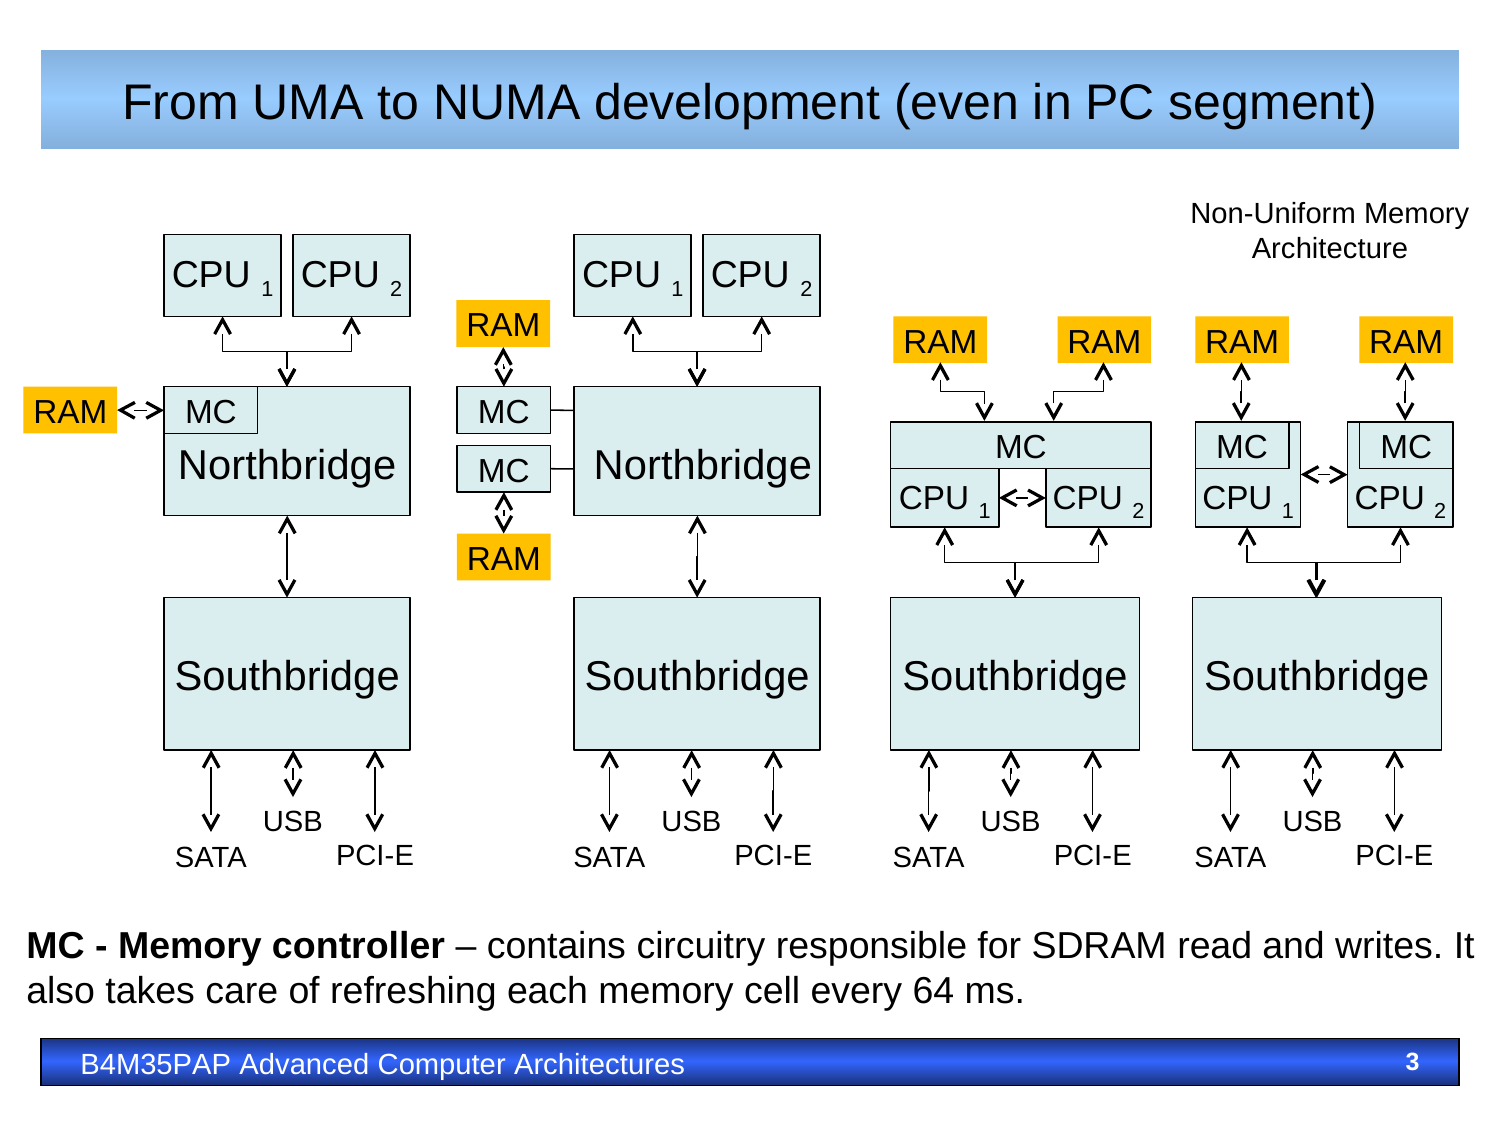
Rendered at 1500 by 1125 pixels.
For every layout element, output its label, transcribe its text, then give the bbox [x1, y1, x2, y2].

text_box PCI-E [1034, 836, 1152, 872]
text_box CPU 2 [1347, 421, 1453, 528]
text_box Southbridge [574, 597, 821, 750]
text_box PCI-E [714, 836, 832, 872]
text_box MC [163, 386, 258, 434]
text_box MC [1195, 421, 1289, 469]
text_box Southbridge [890, 597, 1140, 750]
text_box USB [644, 796, 739, 844]
text_box RAM [23, 386, 118, 434]
text_box RAM [456, 300, 551, 348]
text_box CPU 2 [292, 234, 411, 317]
text_box MC [456, 386, 551, 434]
text_box USB [246, 796, 340, 844]
text_box MC [890, 421, 1152, 469]
text_box RAM [1057, 316, 1152, 364]
text_box RAM [893, 316, 988, 364]
text_box Northbridge [574, 386, 821, 516]
text_box MC [1359, 421, 1454, 469]
text_box SATA [1183, 831, 1278, 879]
text_box Northbridge [164, 386, 411, 516]
text_box RAM [456, 533, 551, 581]
text_box RAM [1359, 316, 1454, 364]
text_box PCI-E [316, 836, 434, 872]
text_box USB [963, 796, 1058, 844]
text_box CPU 1 [890, 469, 999, 528]
text_box RAM [1195, 316, 1289, 364]
text_box Non-Uniform Memory Architecture [1160, 187, 1500, 273]
text_box SATA [881, 831, 976, 879]
text_box CPU 2 [703, 234, 821, 317]
text_box CPU 1 [163, 234, 282, 317]
text_box CPU 1 [574, 234, 692, 317]
text_box SATA [562, 831, 657, 879]
text_box USB [1265, 796, 1360, 844]
text_box CPU 1 [1195, 421, 1301, 528]
title From UMA to NUMA development (even in PC segment) [41, 50, 1459, 149]
text_box MC - Memory controller – contains circuitry responsible for SDRAM read and writes. It also takes care of refreshing each memory cell every 64 ms. [11, 913, 1500, 1019]
text_box MC [456, 445, 551, 493]
text_box PCI-E [1335, 836, 1453, 872]
text_box SATA [163, 831, 258, 879]
text_box Southbridge [164, 597, 411, 750]
text_box Southbridge [1192, 597, 1442, 750]
text_box CPU 2 [1045, 469, 1152, 528]
